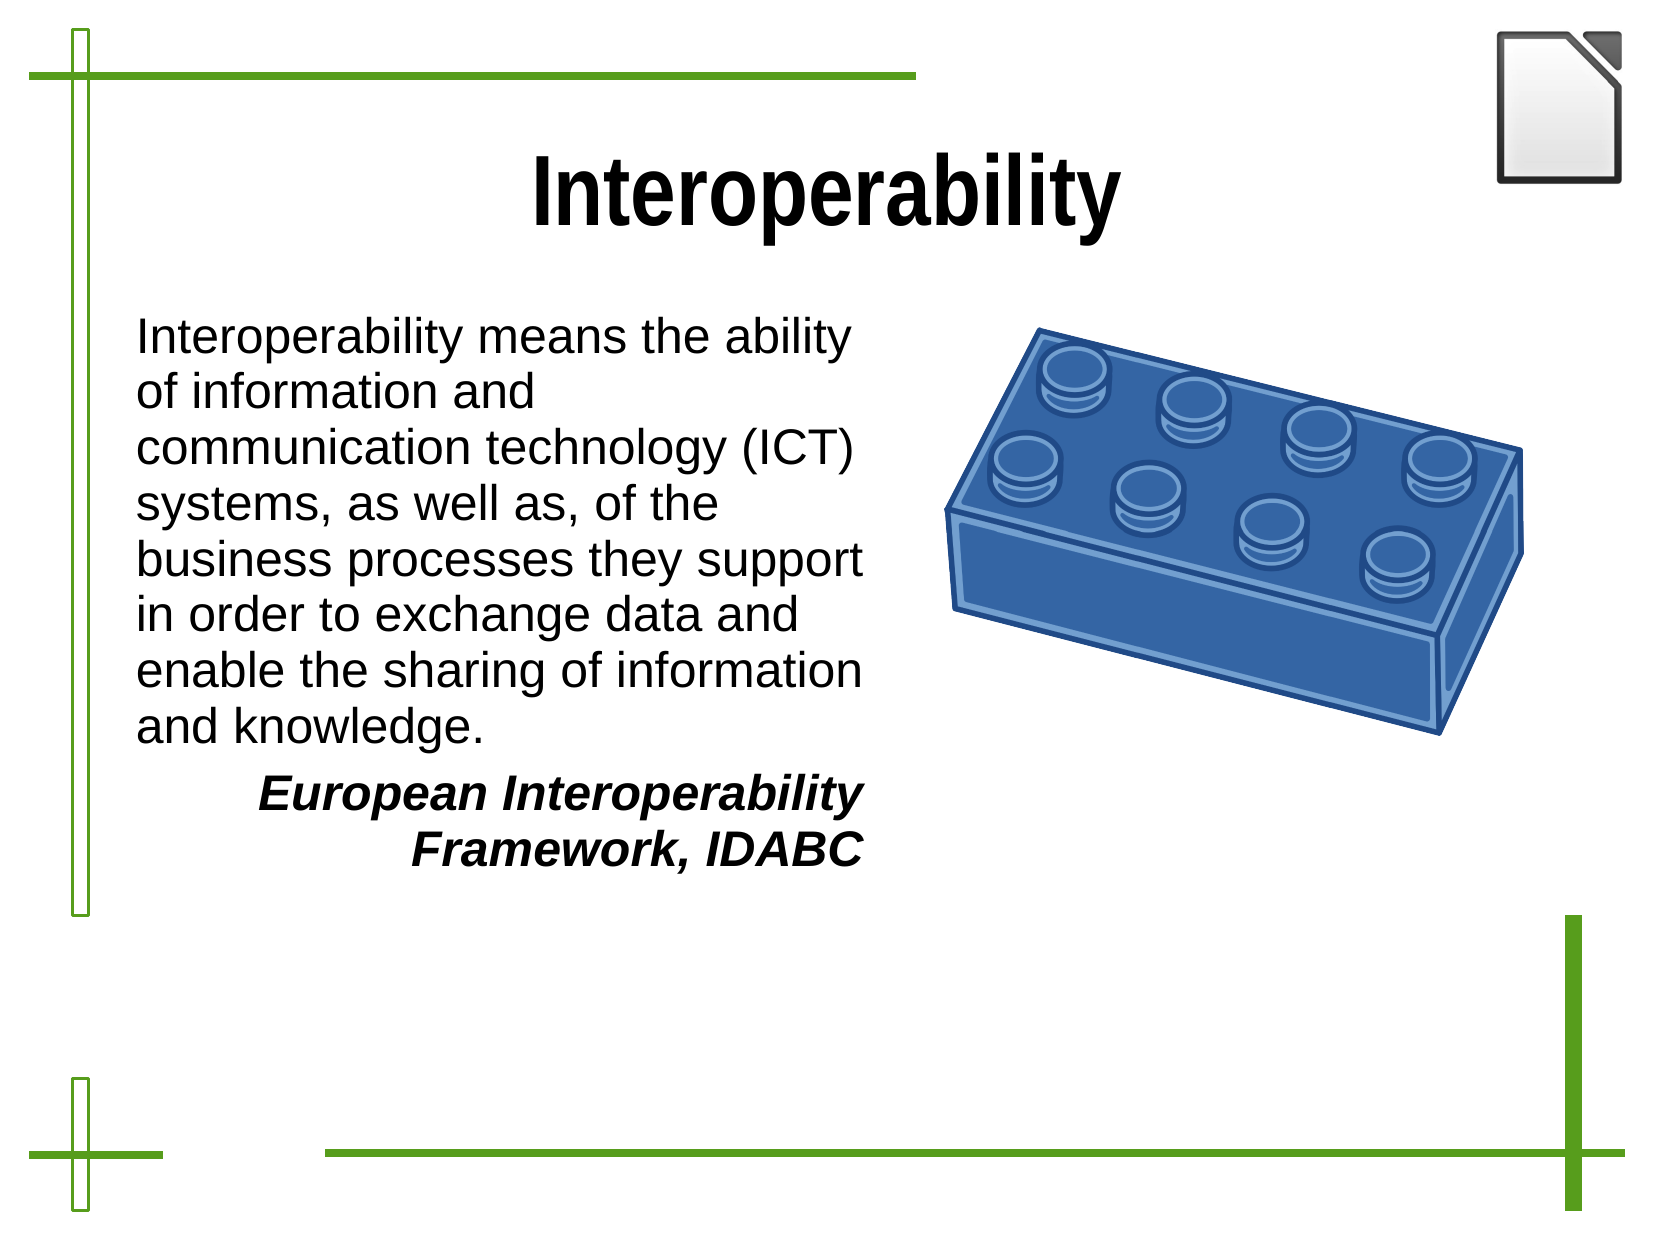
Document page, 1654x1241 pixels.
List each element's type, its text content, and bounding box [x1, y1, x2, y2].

picture [944, 327, 1524, 736]
title Interoperability [118, 118, 1536, 260]
picture [1494, 29, 1624, 186]
list Interoperability means the ability of information and communication technology (ICT) systems, as well as, of the business processes they support in order to exchange data and enable the sharing of information and knowledge. European Interoperability Framework, IDABC [135, 307, 869, 1028]
